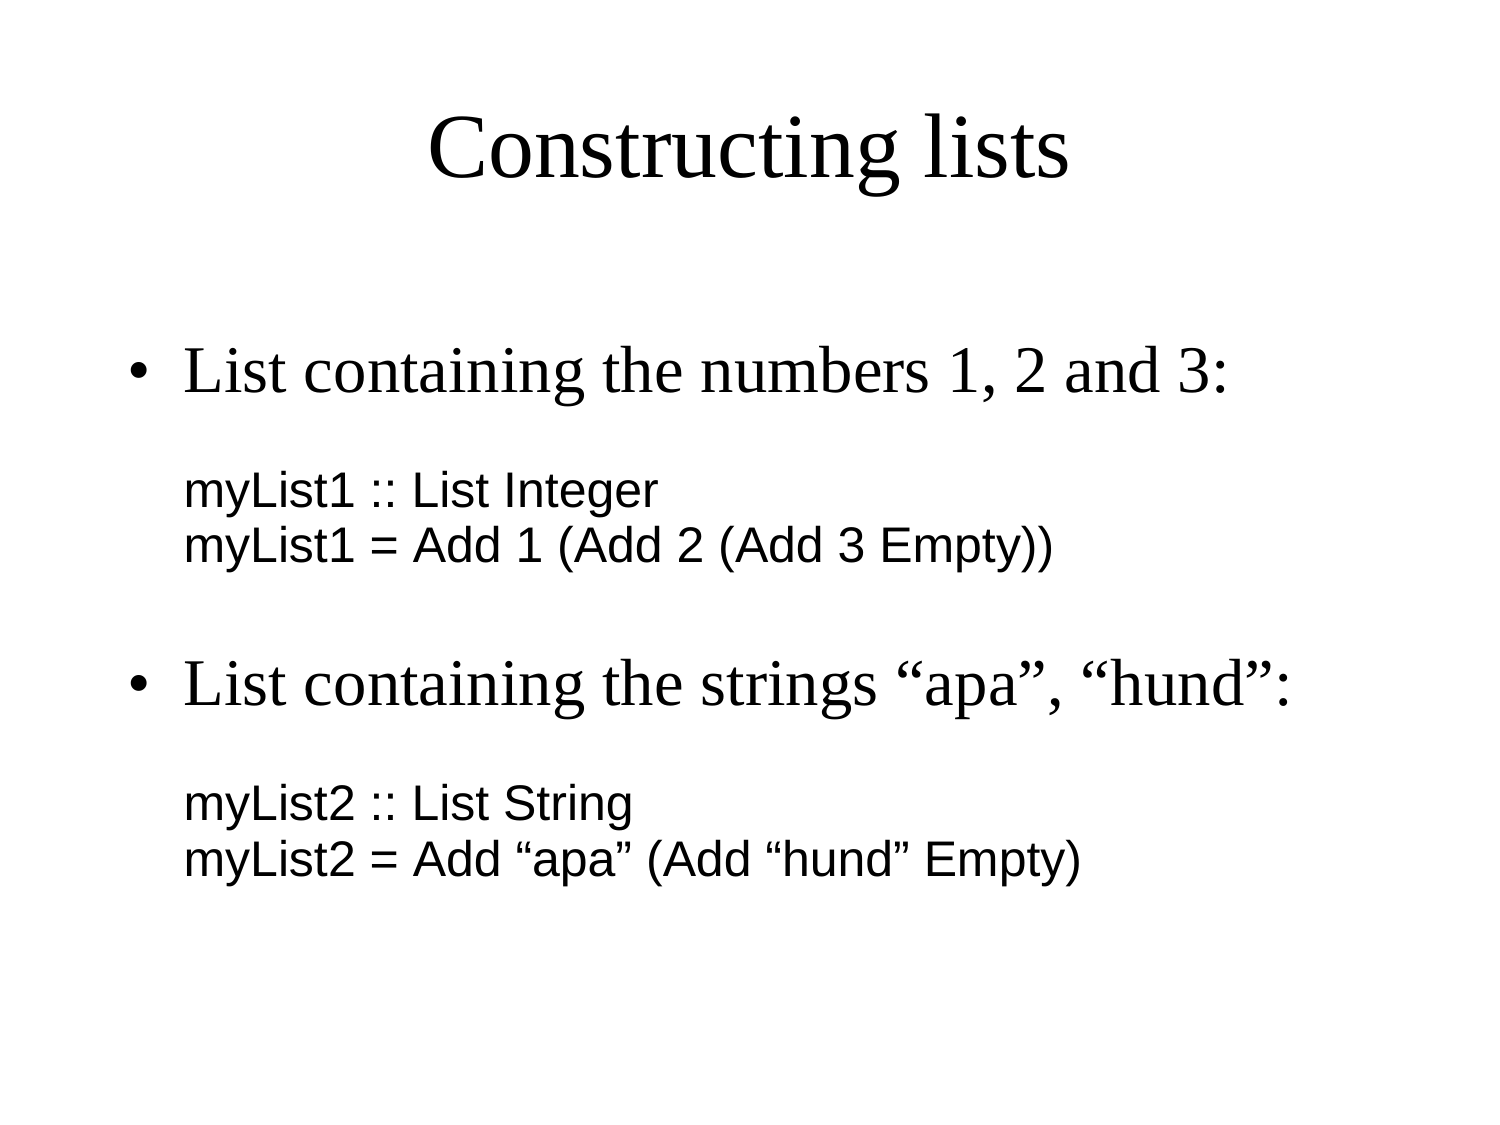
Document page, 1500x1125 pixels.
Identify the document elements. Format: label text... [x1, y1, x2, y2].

list List containing the numbers 1, 2 and 3: myList1 :: List Integer myList1 = Add 1 (Add 2 (Add 3 Empty)) List containing the strings “apa”, “hund”: myList2 :: List String myList2 = Add “apa” (Add “hund” Empty) [112, 324, 1388, 978]
title Constructing lists [112, 52, 1388, 241]
